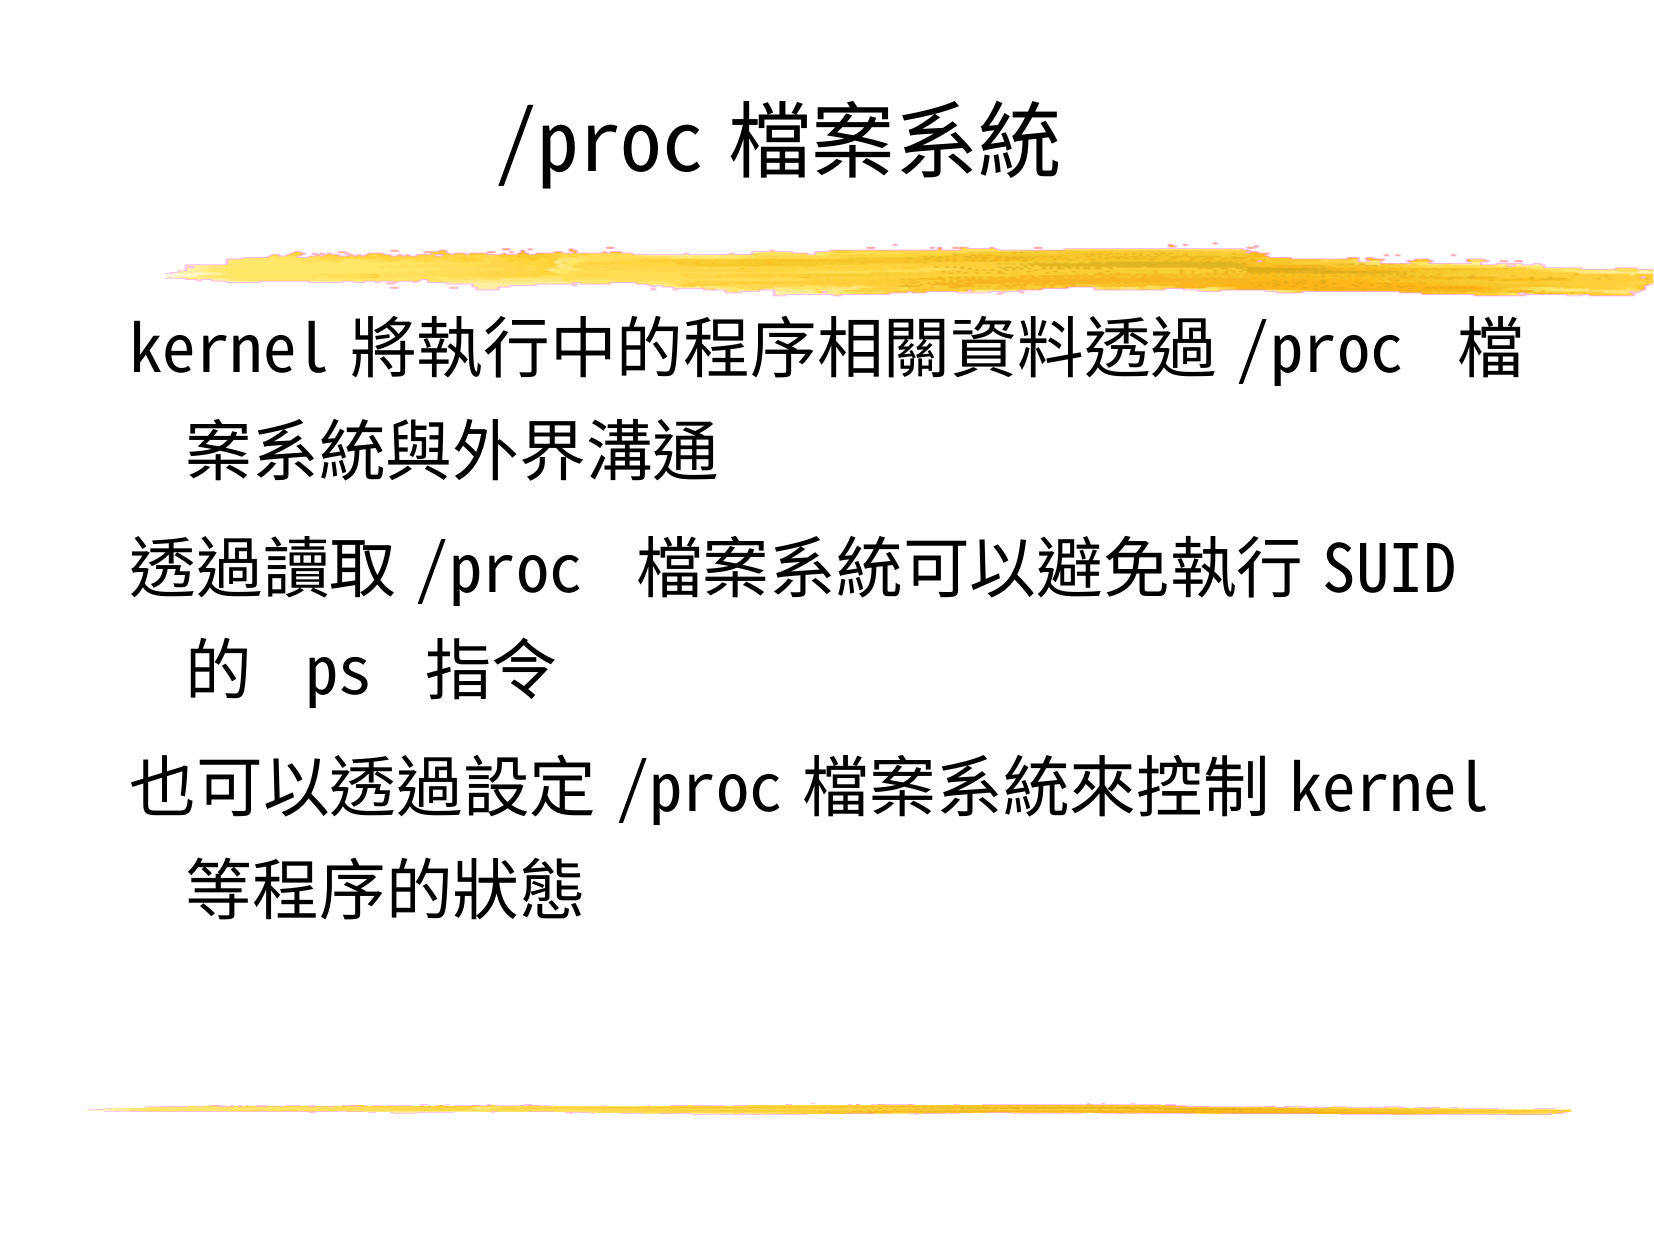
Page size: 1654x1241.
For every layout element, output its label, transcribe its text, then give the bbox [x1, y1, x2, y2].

picture [165, 237, 1654, 308]
picture [82, 1102, 1571, 1117]
list kernel將執行中的程序相關資料透過/proc 檔案系統與外界溝通 透過讀取/proc 檔案系統可以避免執行SUID 的 ps 指令 也可以透過設定/proc檔案系統來控制kernel等程序的狀態 [129, 289, 1536, 1034]
title /proc檔案系統 [76, 28, 1482, 236]
